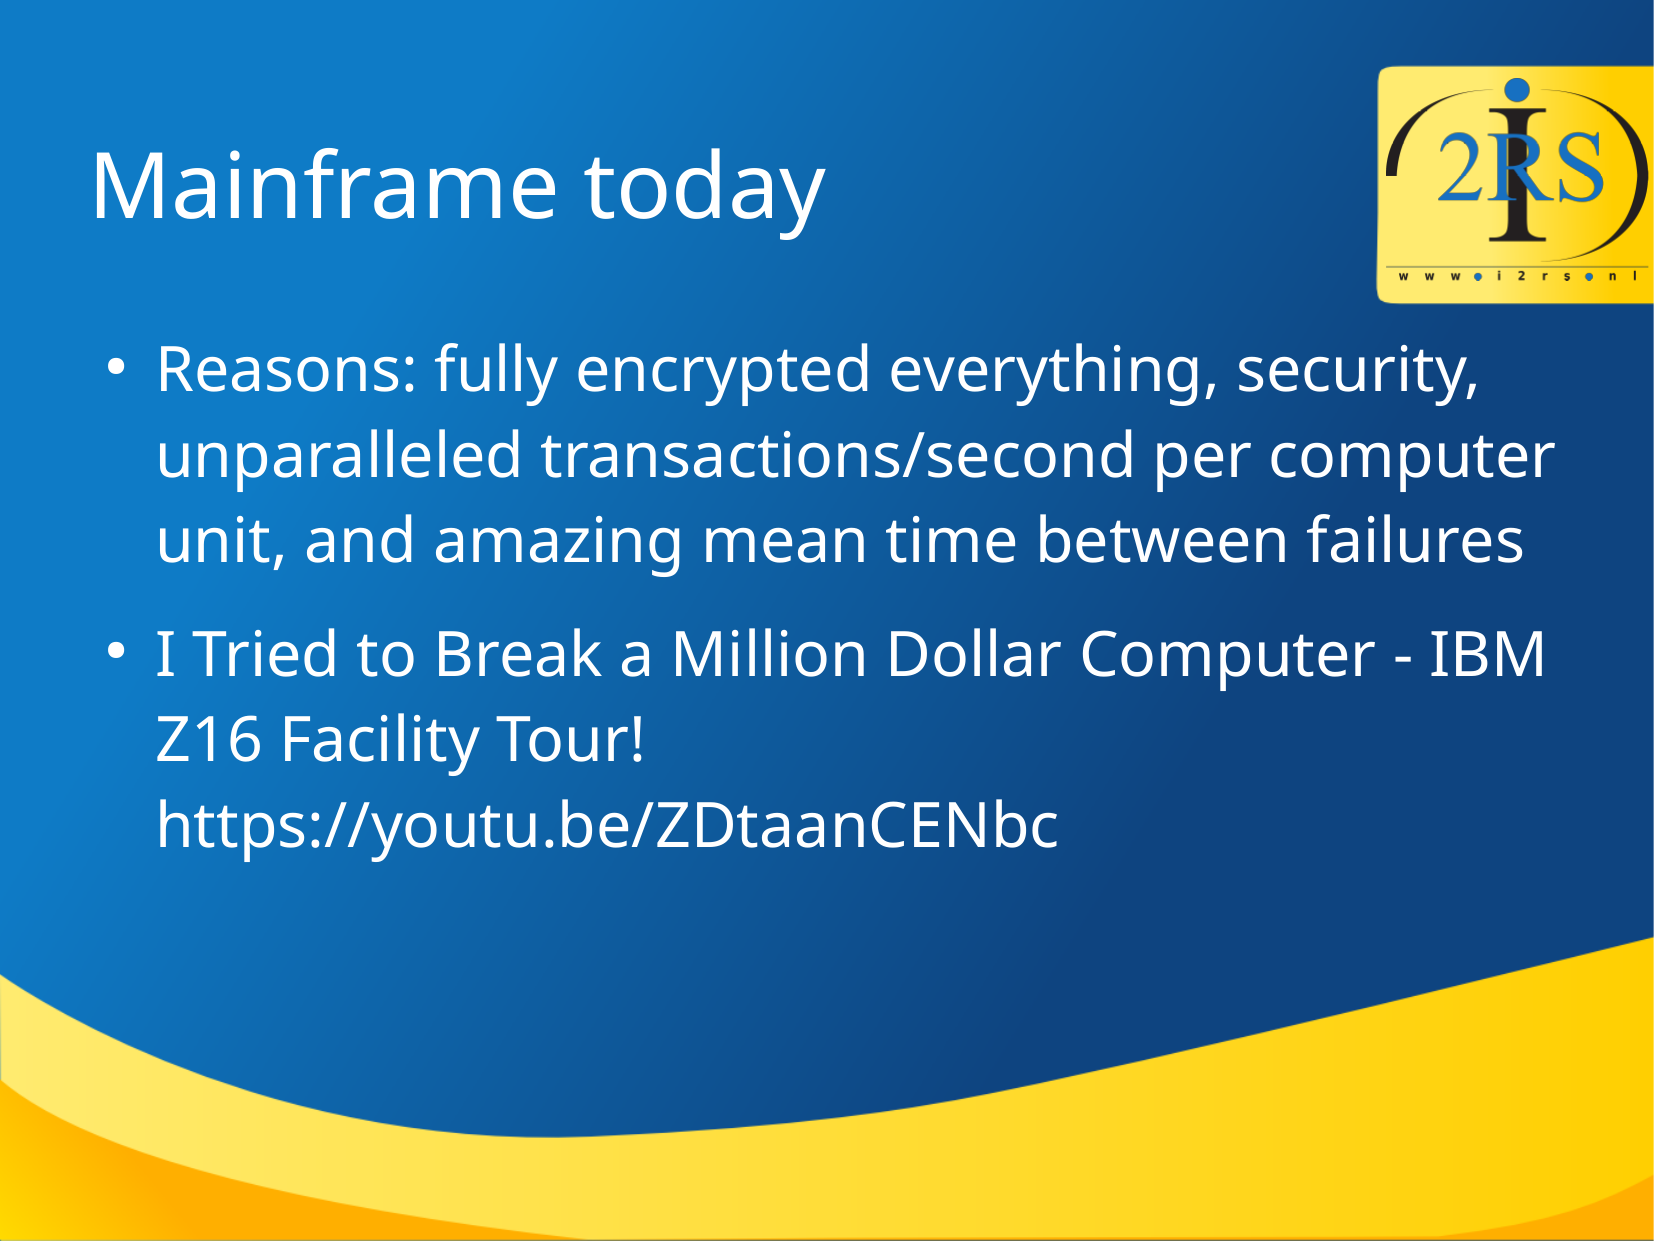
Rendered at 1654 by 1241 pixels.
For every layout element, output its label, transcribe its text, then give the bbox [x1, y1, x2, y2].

text_box [88, 324, 1565, 945]
title Mainframe today [88, 70, 1335, 296]
picture [0, 0, 1654, 1241]
